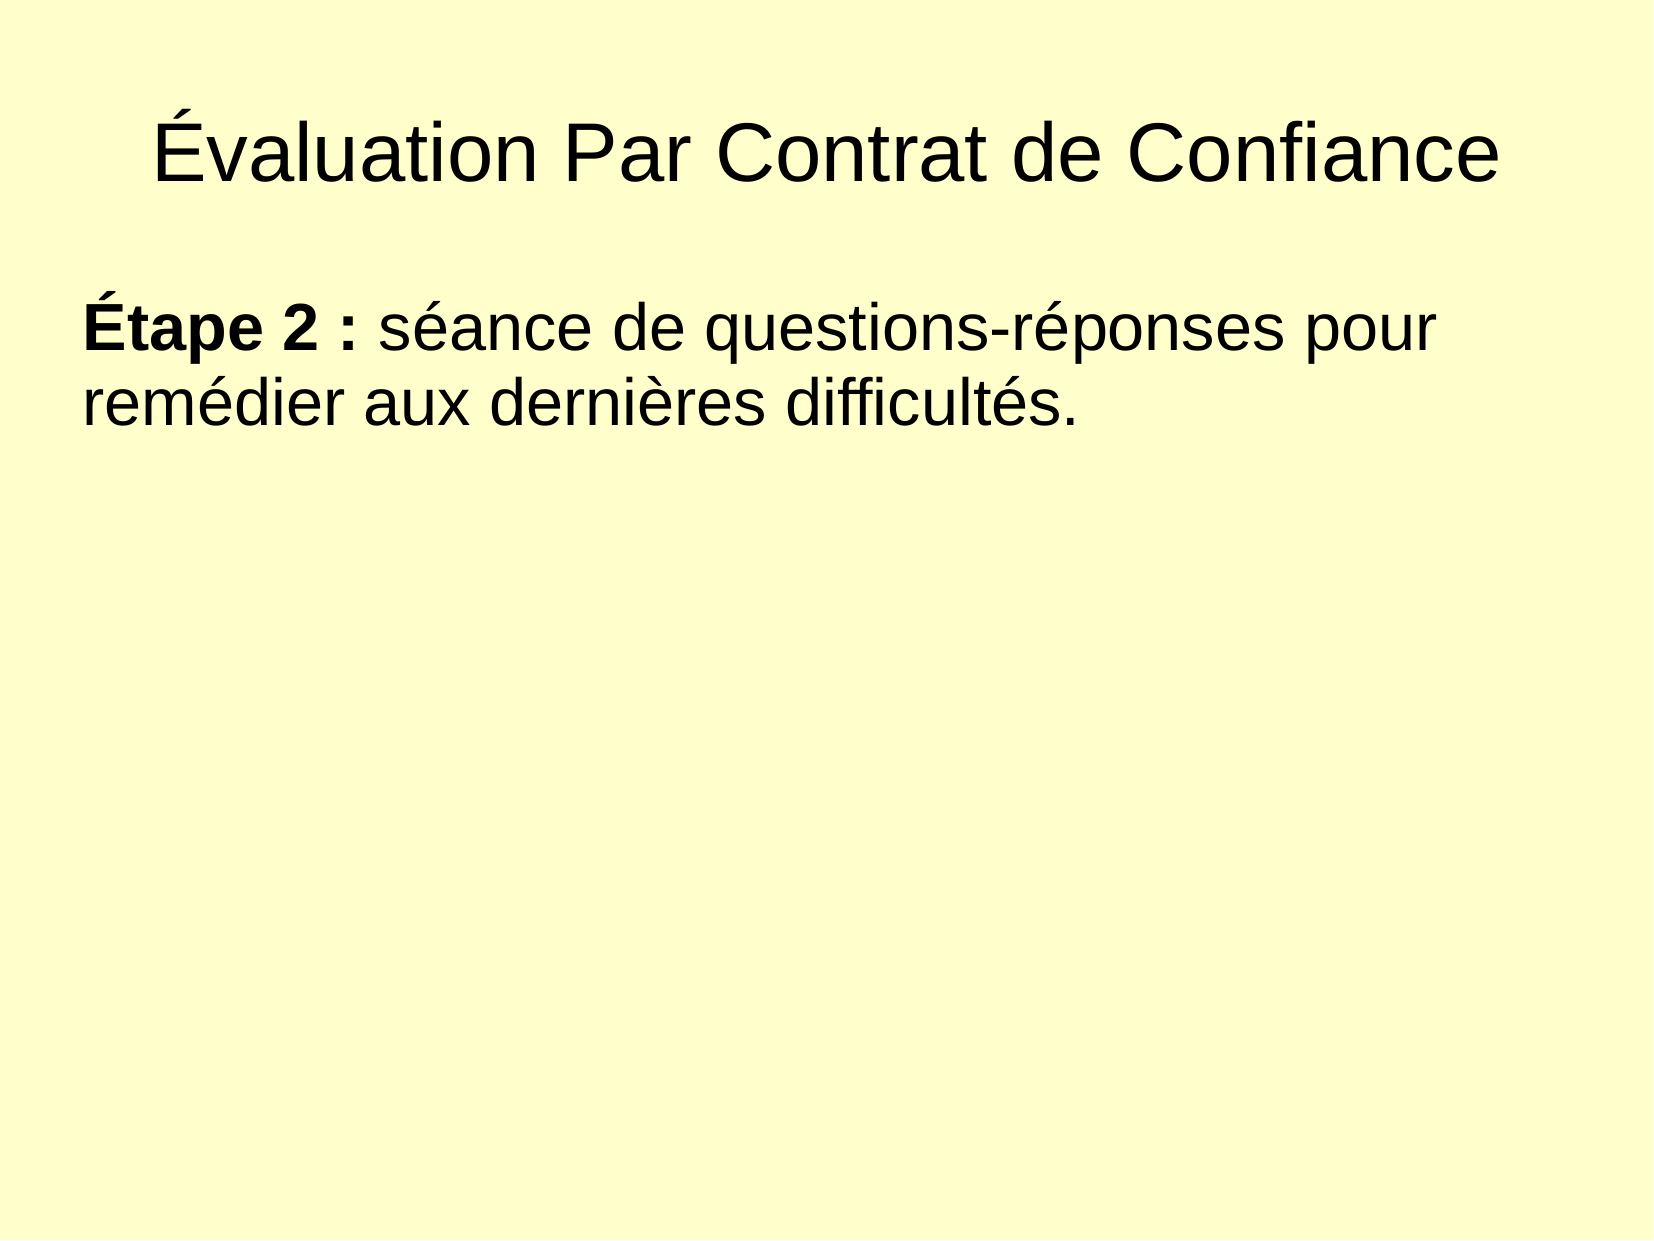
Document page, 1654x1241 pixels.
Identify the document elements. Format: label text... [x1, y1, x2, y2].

title Évaluation Par Contrat de Confiance [82, 49, 1571, 257]
list Étape 2 : séance de questions-réponses pour remédier aux dernières difficultés. [82, 290, 1571, 1010]
